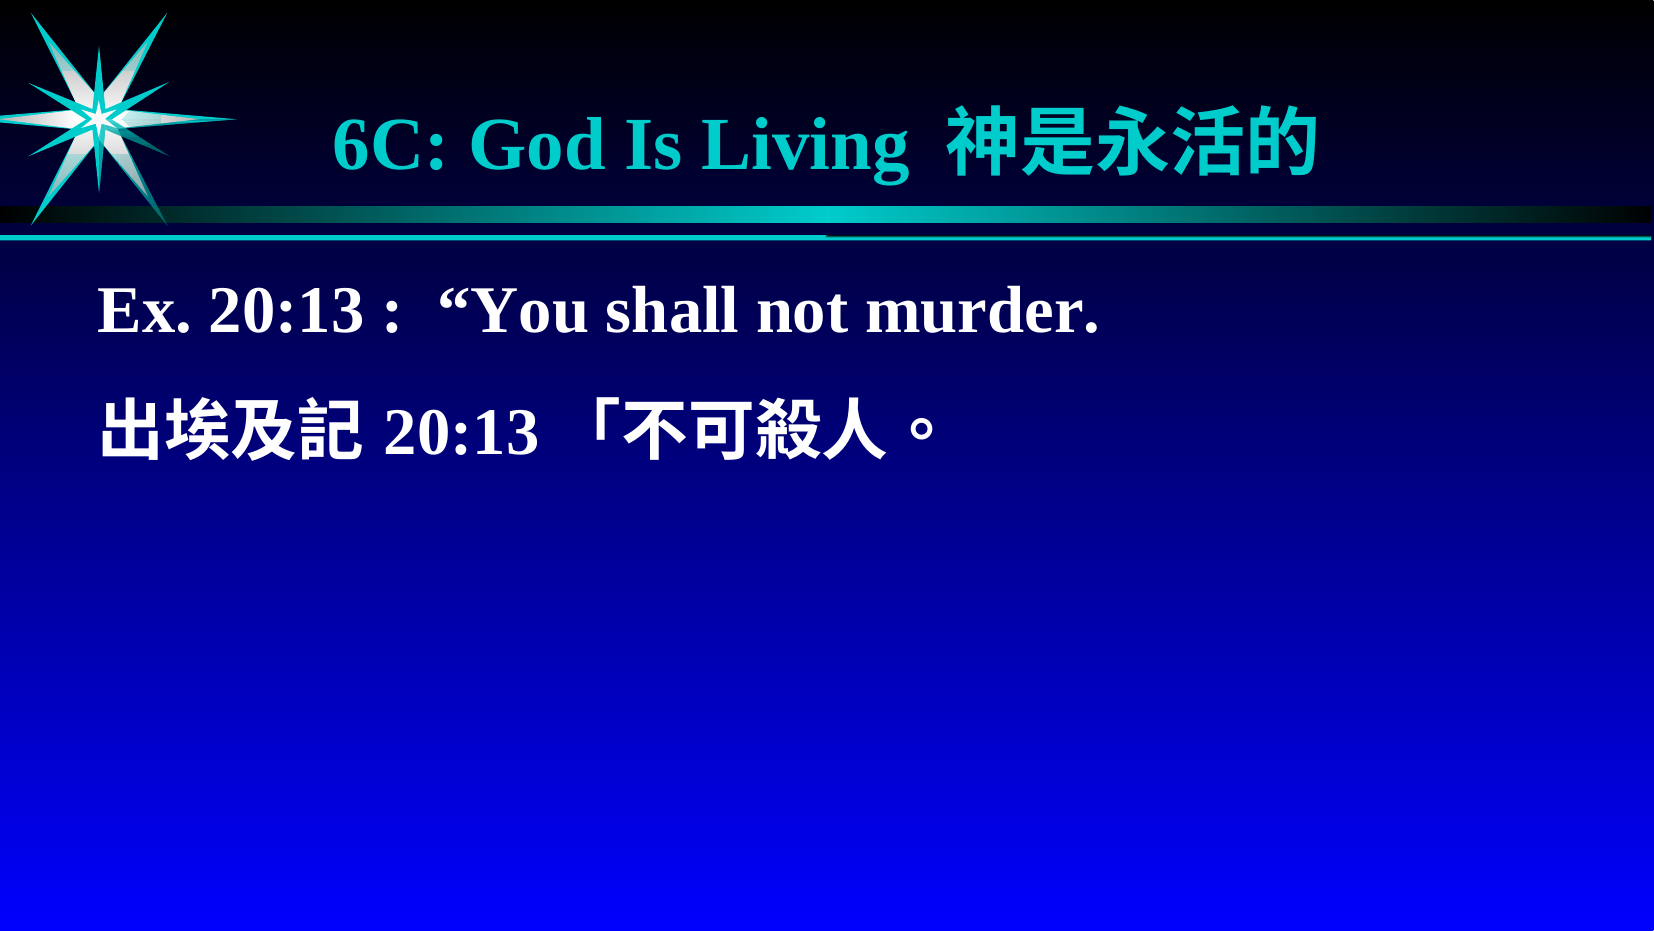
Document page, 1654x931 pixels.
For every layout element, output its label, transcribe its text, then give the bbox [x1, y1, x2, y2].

title 6C: God Is Living 神是永活的 [124, 59, 1530, 215]
text_box Ex. 20:13 : “You shall not murder. 出埃及記20:13「不可殺人。 [82, 265, 1571, 830]
